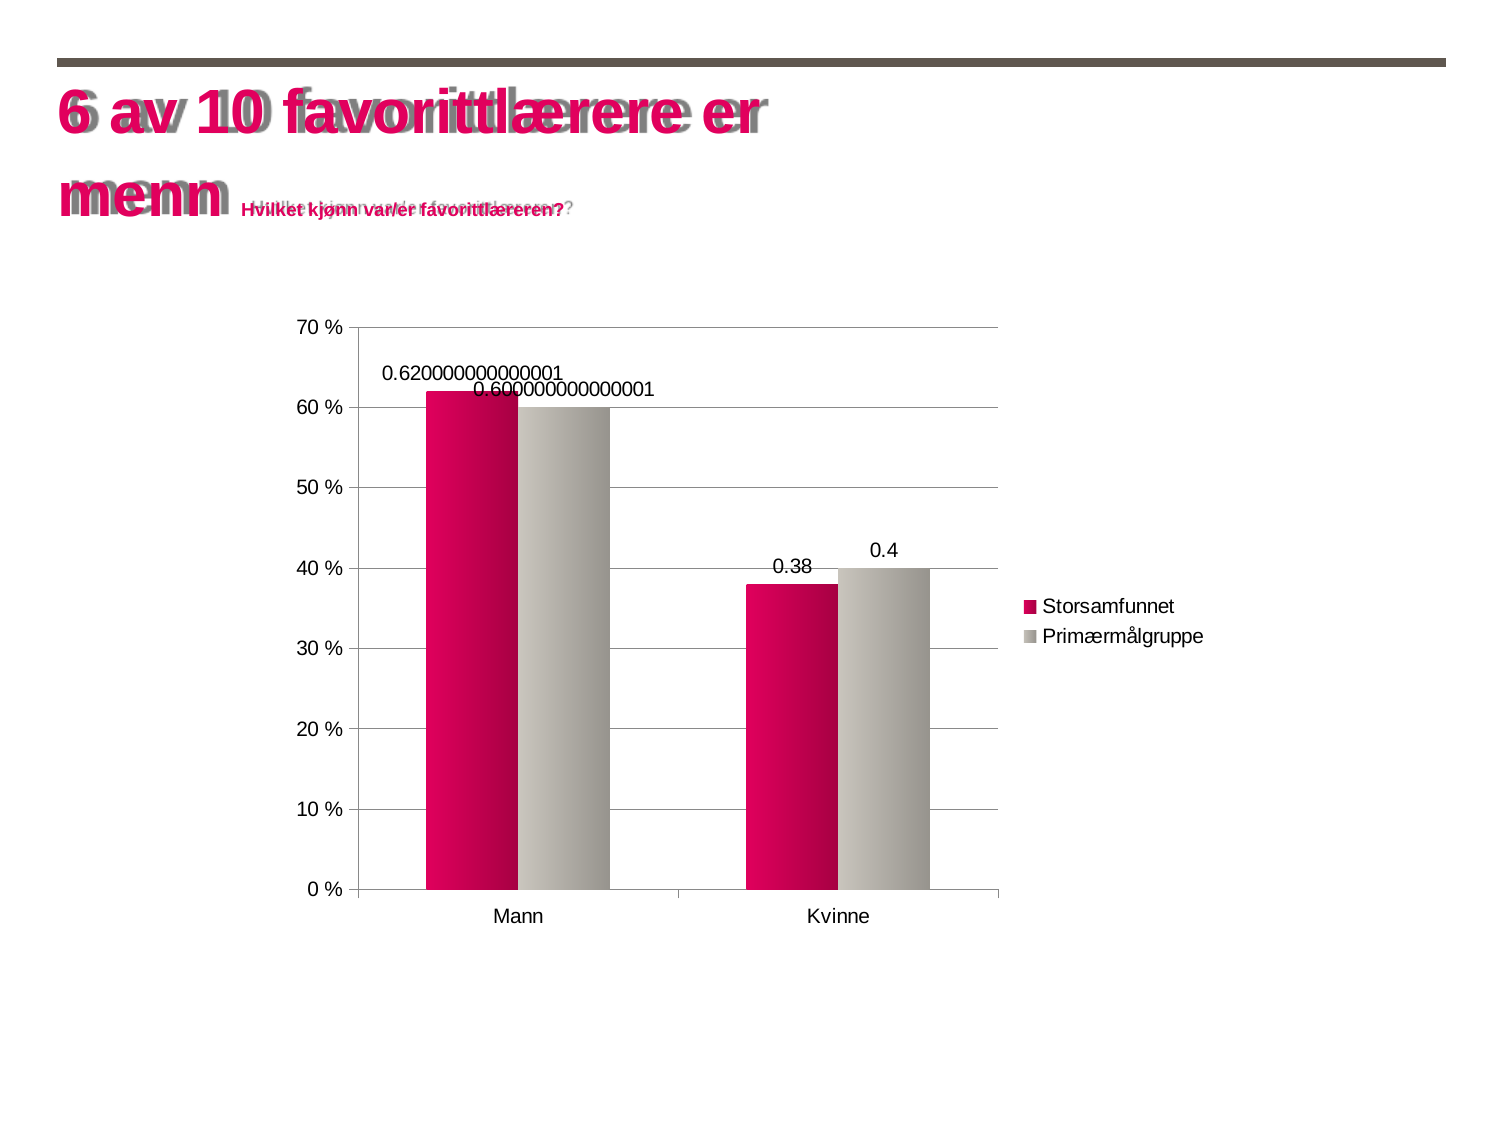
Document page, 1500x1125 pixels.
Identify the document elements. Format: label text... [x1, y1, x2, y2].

chart [277, 302, 1223, 941]
title 6 av 10 favorittlærere er menn Hvilket kjønn var/er favorittlæreren? [57, 64, 939, 232]
